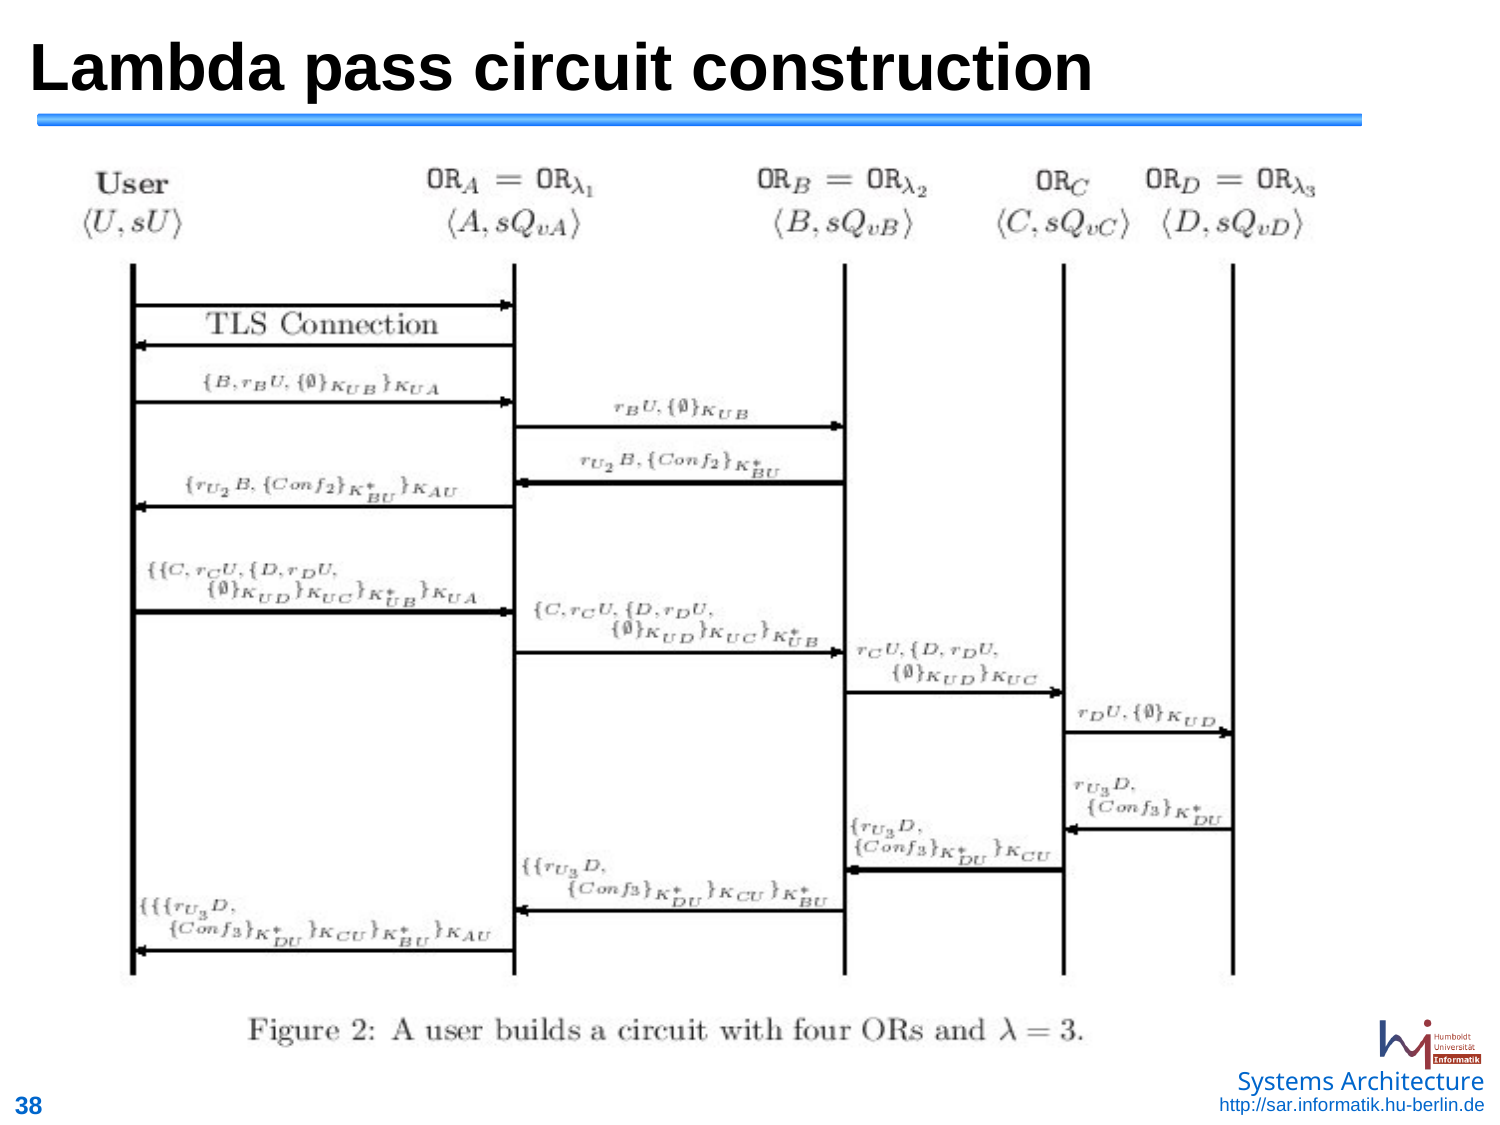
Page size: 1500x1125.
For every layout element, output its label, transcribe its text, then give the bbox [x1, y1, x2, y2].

title Lambda pass circuit construction [29, 19, 1500, 115]
picture [41, 137, 1359, 1063]
picture [1376, 1016, 1483, 1071]
